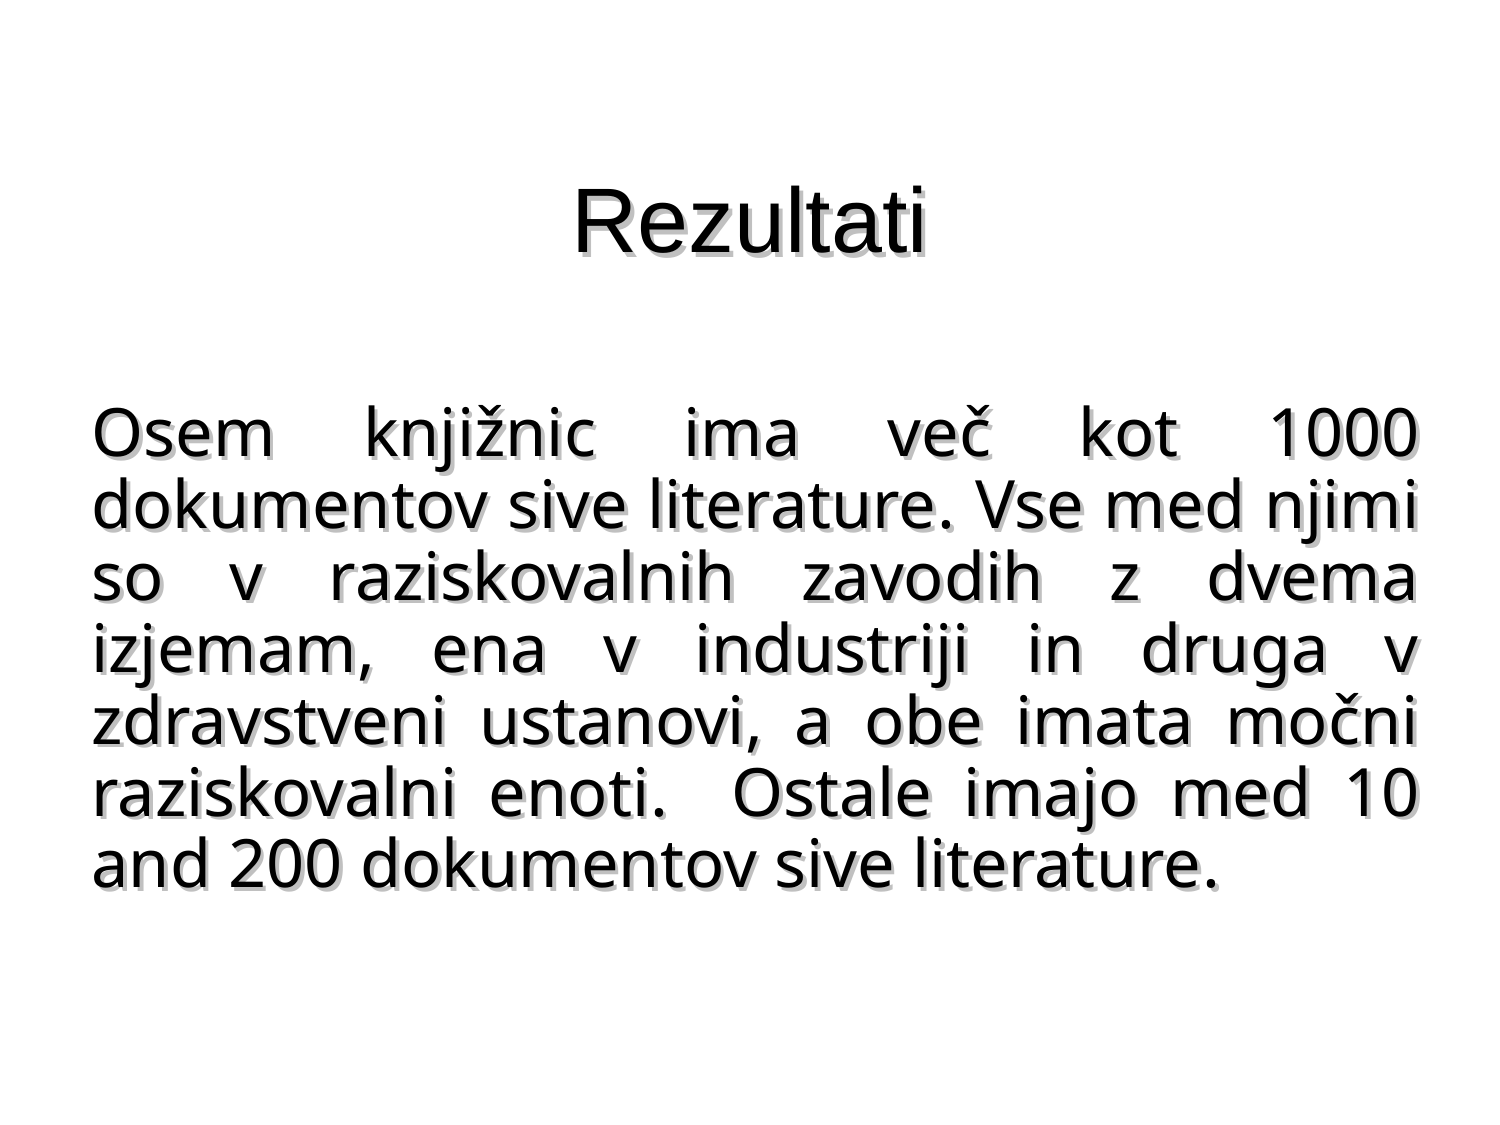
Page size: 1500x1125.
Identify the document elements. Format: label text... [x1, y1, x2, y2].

subtitle Osem knjižnic ima več kot 1000 dokumentov sive literature. Vse med njimi so v raziskovalnih zavodih z dvema izjemam, ena v industriji in druga v zdravstveni ustanovi, a obe imata močni raziskovalni enoti. Ostale imajo med 10 and 200 dokumentov sive literature. [76, 302, 1436, 1035]
title Rezultati [112, 113, 1388, 279]
